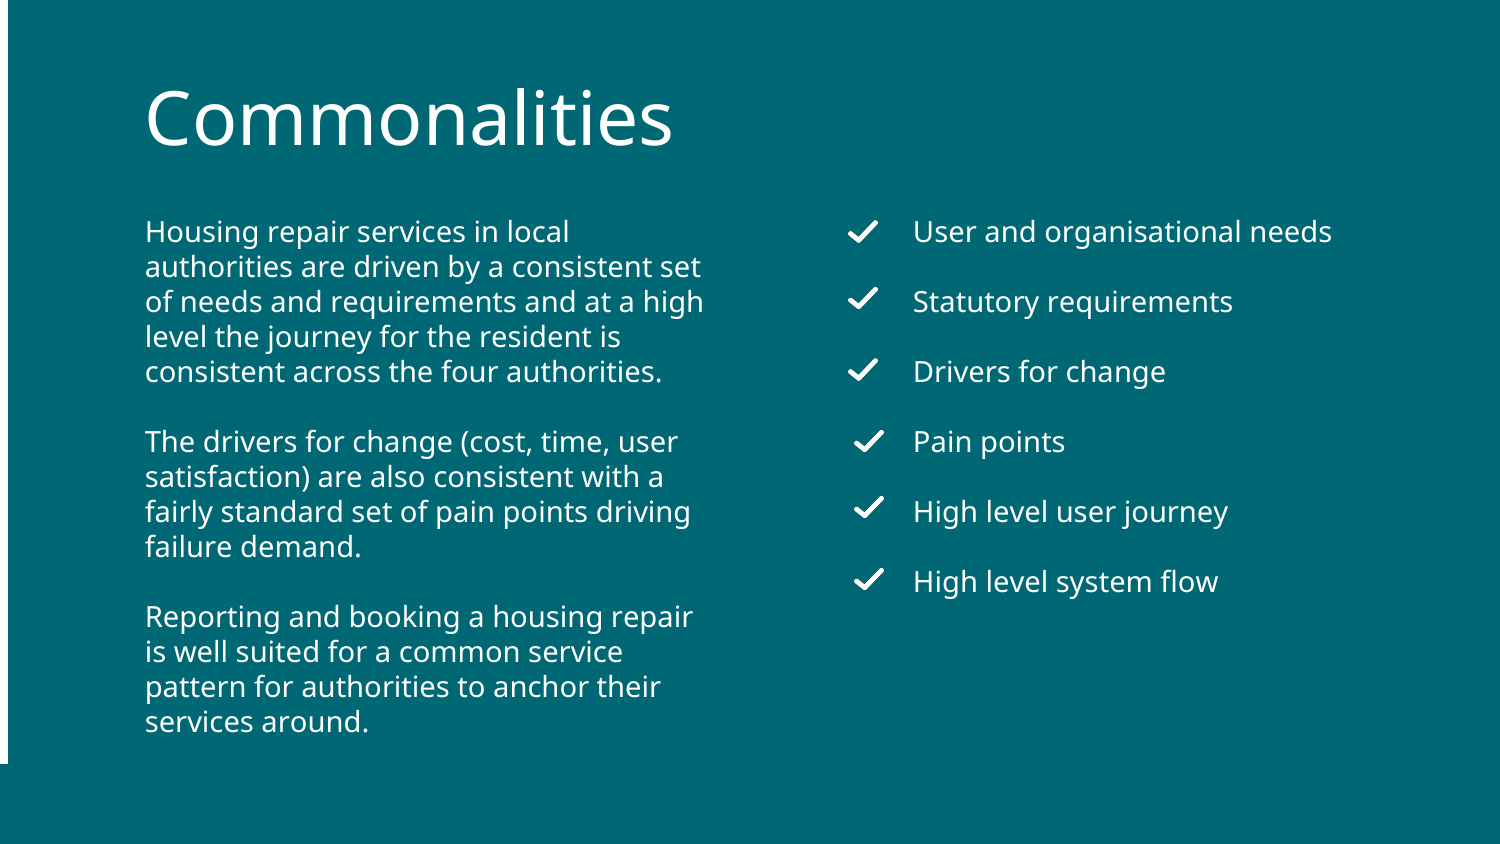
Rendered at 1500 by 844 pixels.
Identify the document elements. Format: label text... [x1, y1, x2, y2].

text_box Housing repair services in local authorities are driven by a consistent set of needs and requirements and at a high level the journey for the resident is consistent across the four authorities. The drivers for change (cost, time, user satisfaction) are also consistent with a fairly standard set of pain points driving failure demand. Reporting and booking a housing repair is well suited for a common service pattern for authorities to anchor their services around. [129, 198, 734, 749]
text_box Commonalities [129, 55, 1437, 181]
text_box User and organisational needs Statutory requirements Drivers for change Pain points High level user journey High level system flow [897, 198, 1437, 772]
picture [824, 192, 908, 618]
